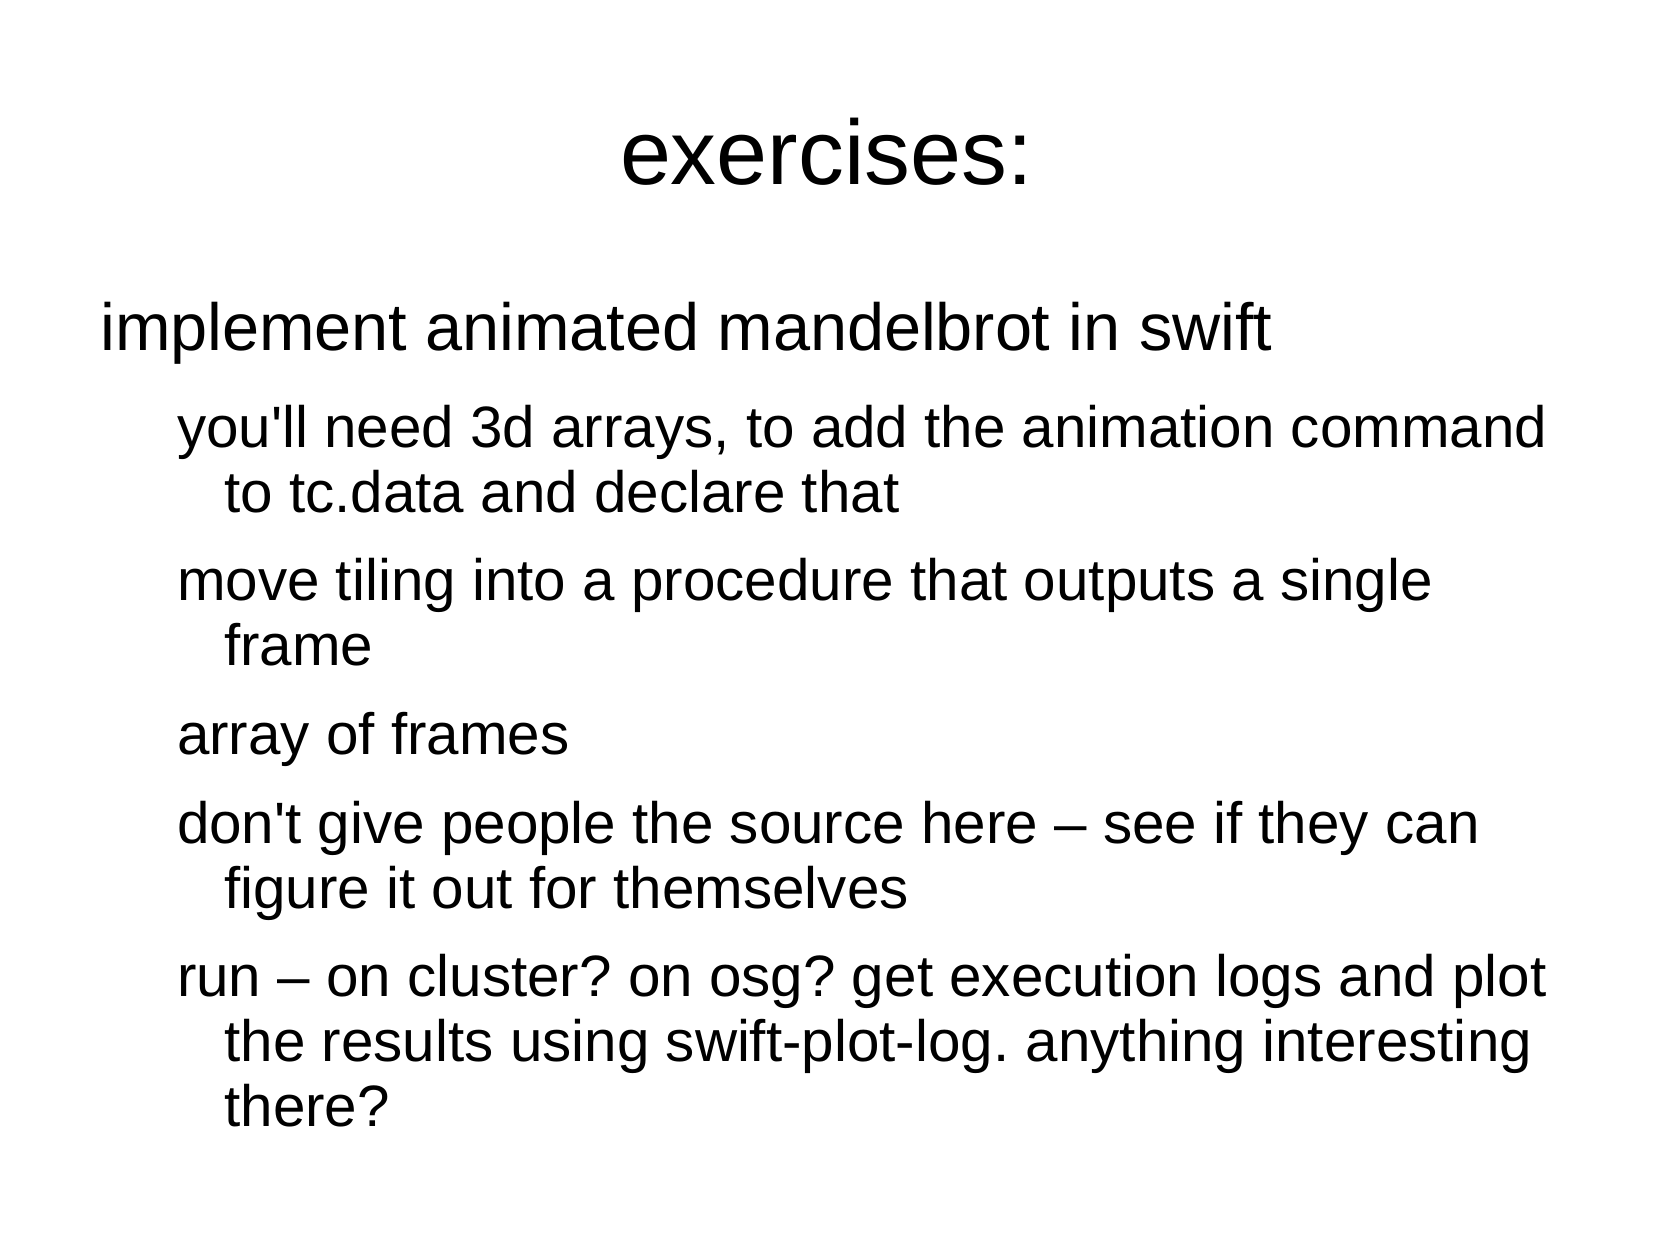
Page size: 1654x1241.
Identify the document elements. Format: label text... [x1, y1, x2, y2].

title exercises: [82, 56, 1571, 250]
list implement animated mandelbrot in swift you'll need 3d arrays, to add the animation command to tc.data and declare that move tiling into a procedure that outputs a single frame array of frames don't give people the source here – see if they can figure it out for themselves run – on cluster? on osg? get execution logs and plot the results using swift-plot-log. anything interesting there? [82, 290, 1571, 1162]
